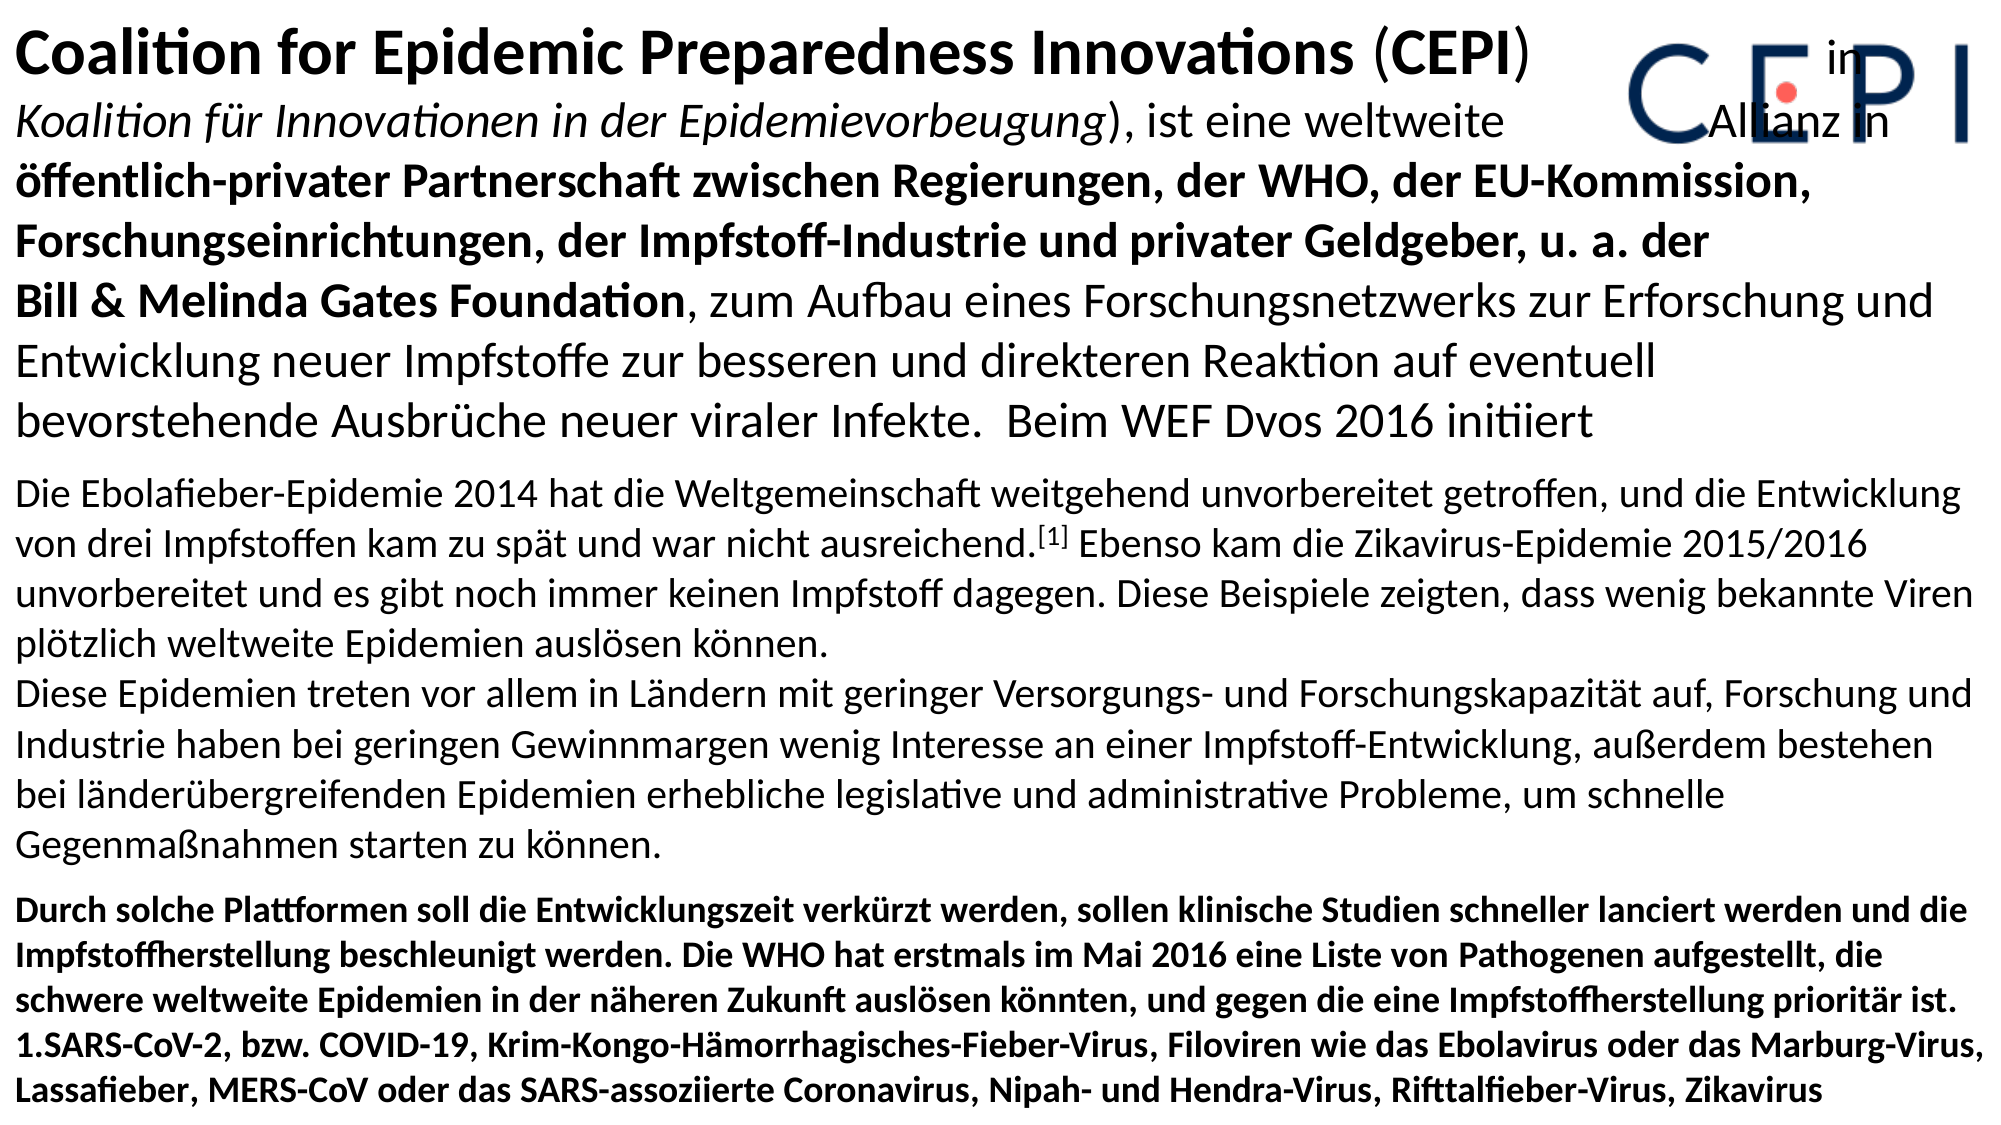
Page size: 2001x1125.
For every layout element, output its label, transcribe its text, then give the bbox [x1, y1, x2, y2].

text_box Durch solche Plattformen soll die Entwicklungszeit verkürzt werden, sollen klinische Studien schneller lanciert werden und die Impfstoffherstellung beschleunigt werden. Die WHO hat erstmals im Mai 2016 eine Liste von Pathogenen aufgestellt, die schwere weltweite Epidemien in der näheren Zukunft auslösen könnten, und gegen die eine Impfstoffherstellung prioritär ist. SARS-CoV-2, bzw. COVID-19, Krim-Kongo-Hämorrhagisches-Fieber-Virus, Filoviren wie das Ebolavirus oder das Marburg-Virus, Lassafieber, MERS-CoV oder das SARS-assoziierte Coronavirus, Nipah- und Hendra-Virus, Rifttalfieber-Virus, Zikavirus [0, 877, 2000, 1120]
text_box Coalition for Epidemic Preparedness Innovations (CEPI) in Koalition für Innovationen in der Epidemievorbeugung), ist eine weltweite Allianz in öffentlich-privater Partnerschaft zwischen Regierungen, der WHO, der EU-Kommission, Forschungseinrichtungen, der Impfstoff-Industrie und privater Geldgeber, u. a. der Bill & Melinda Gates Foundation, zum Aufbau eines Forschungsnetzwerks zur Erforschung und Entwicklung neuer Impfstoffe zur besseren und direkteren Reaktion auf eventuell bevorstehende Ausbrüche neuer viraler Infekte. Beim WEF Dvos 2016 initiiert [0, 0, 1971, 458]
text_box Die Ebolafieber-Epidemie 2014 hat die Weltgemeinschaft weitgehend unvorbereitet getroffen, und die Entwicklung von drei Impfstoffen kam zu spät und war nicht ausreichend.[1] Ebenso kam die Zikavirus-Epidemie 2015/2016 unvorbereitet und es gibt noch immer keinen Impfstoff dagegen. Diese Beispiele zeigten, dass wenig bekannte Viren plötzlich weltweite Epidemien auslösen können. Diese Epidemien treten vor allem in Ländern mit geringer Versorgungs- und Forschungskapazität auf, Forschung und Industrie haben bei geringen Gewinnmargen wenig Interesse an einer Impfstoff-Entwicklung, außerdem bestehen bei länderübergreifenden Epidemien erhebliche legislative und administrative Probleme, um schnelle Gegenmaßnahmen starten zu können. [0, 458, 2000, 877]
